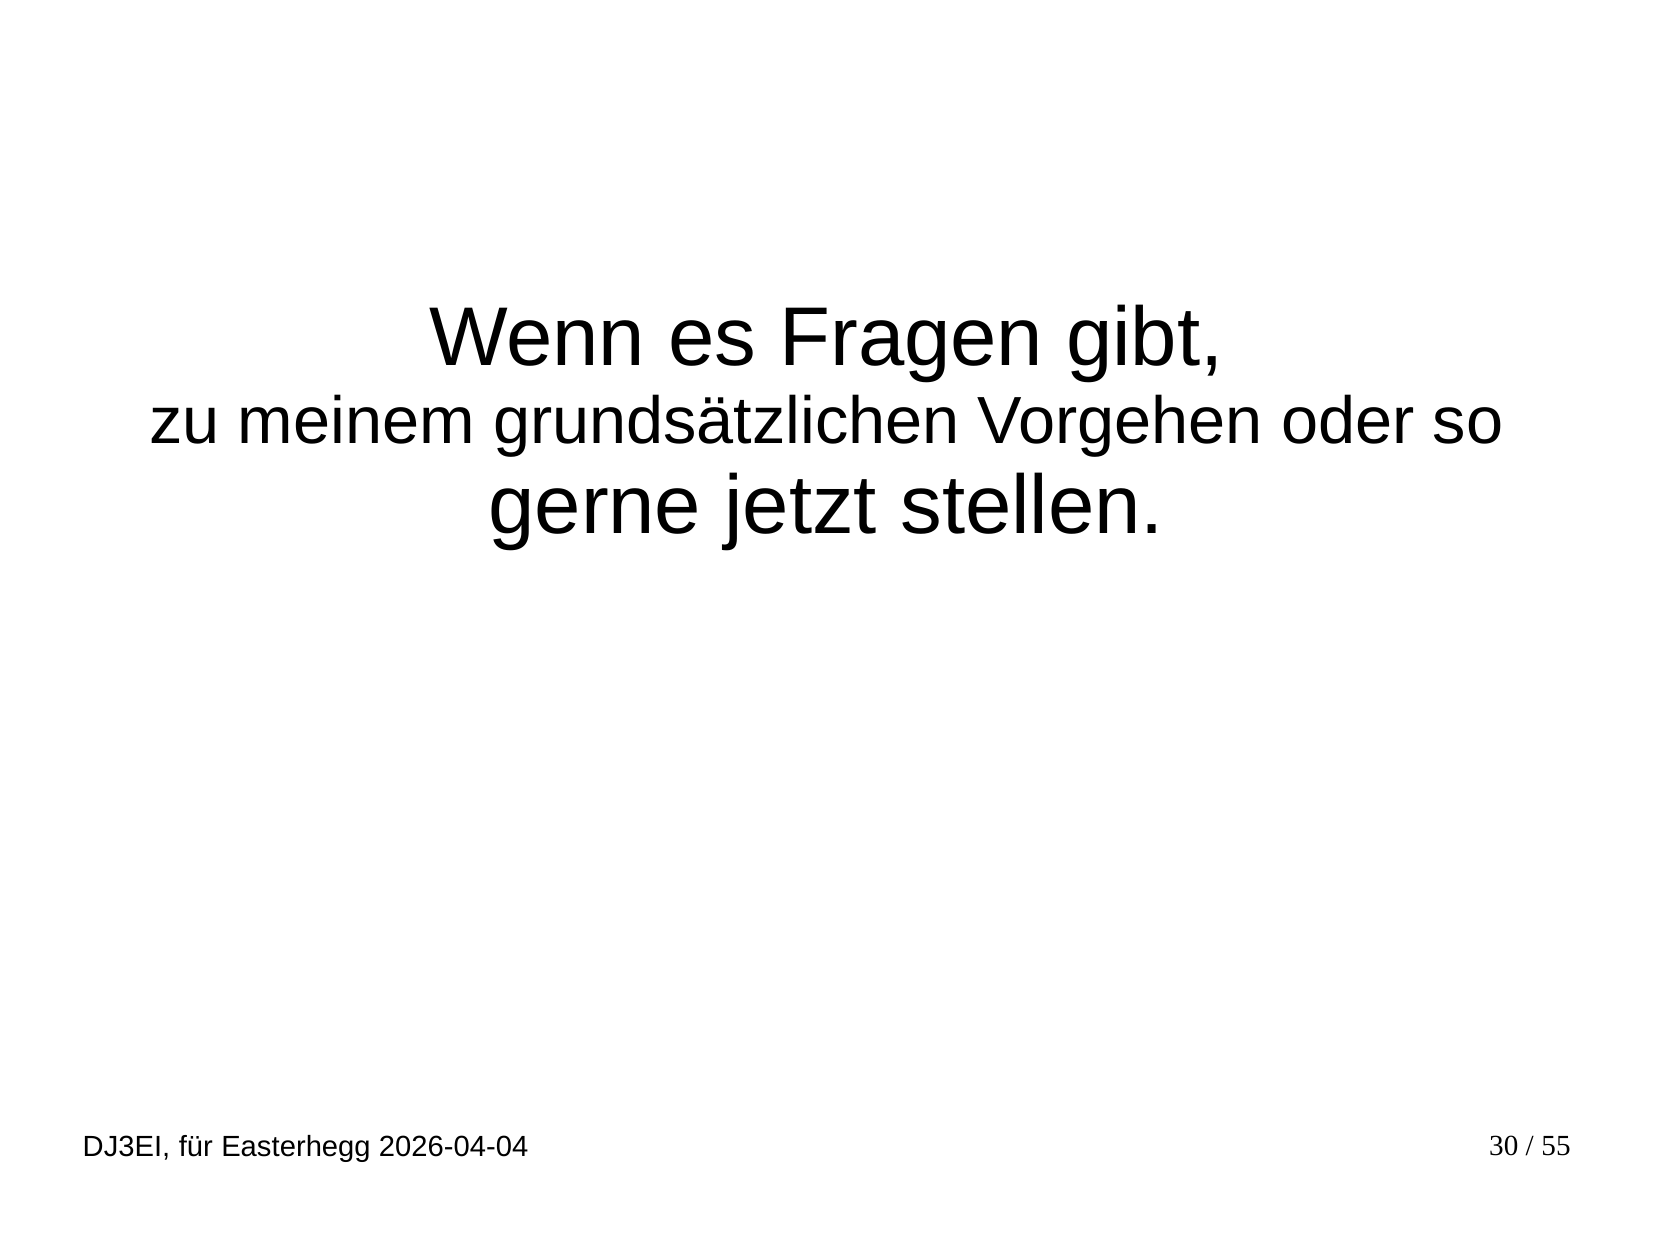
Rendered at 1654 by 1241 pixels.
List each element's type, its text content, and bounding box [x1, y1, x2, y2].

list Wenn es Fragen gibt, zu meinem grundsätzlichen Vorgehen oder so gerne jetzt stellen. [82, 290, 1571, 686]
